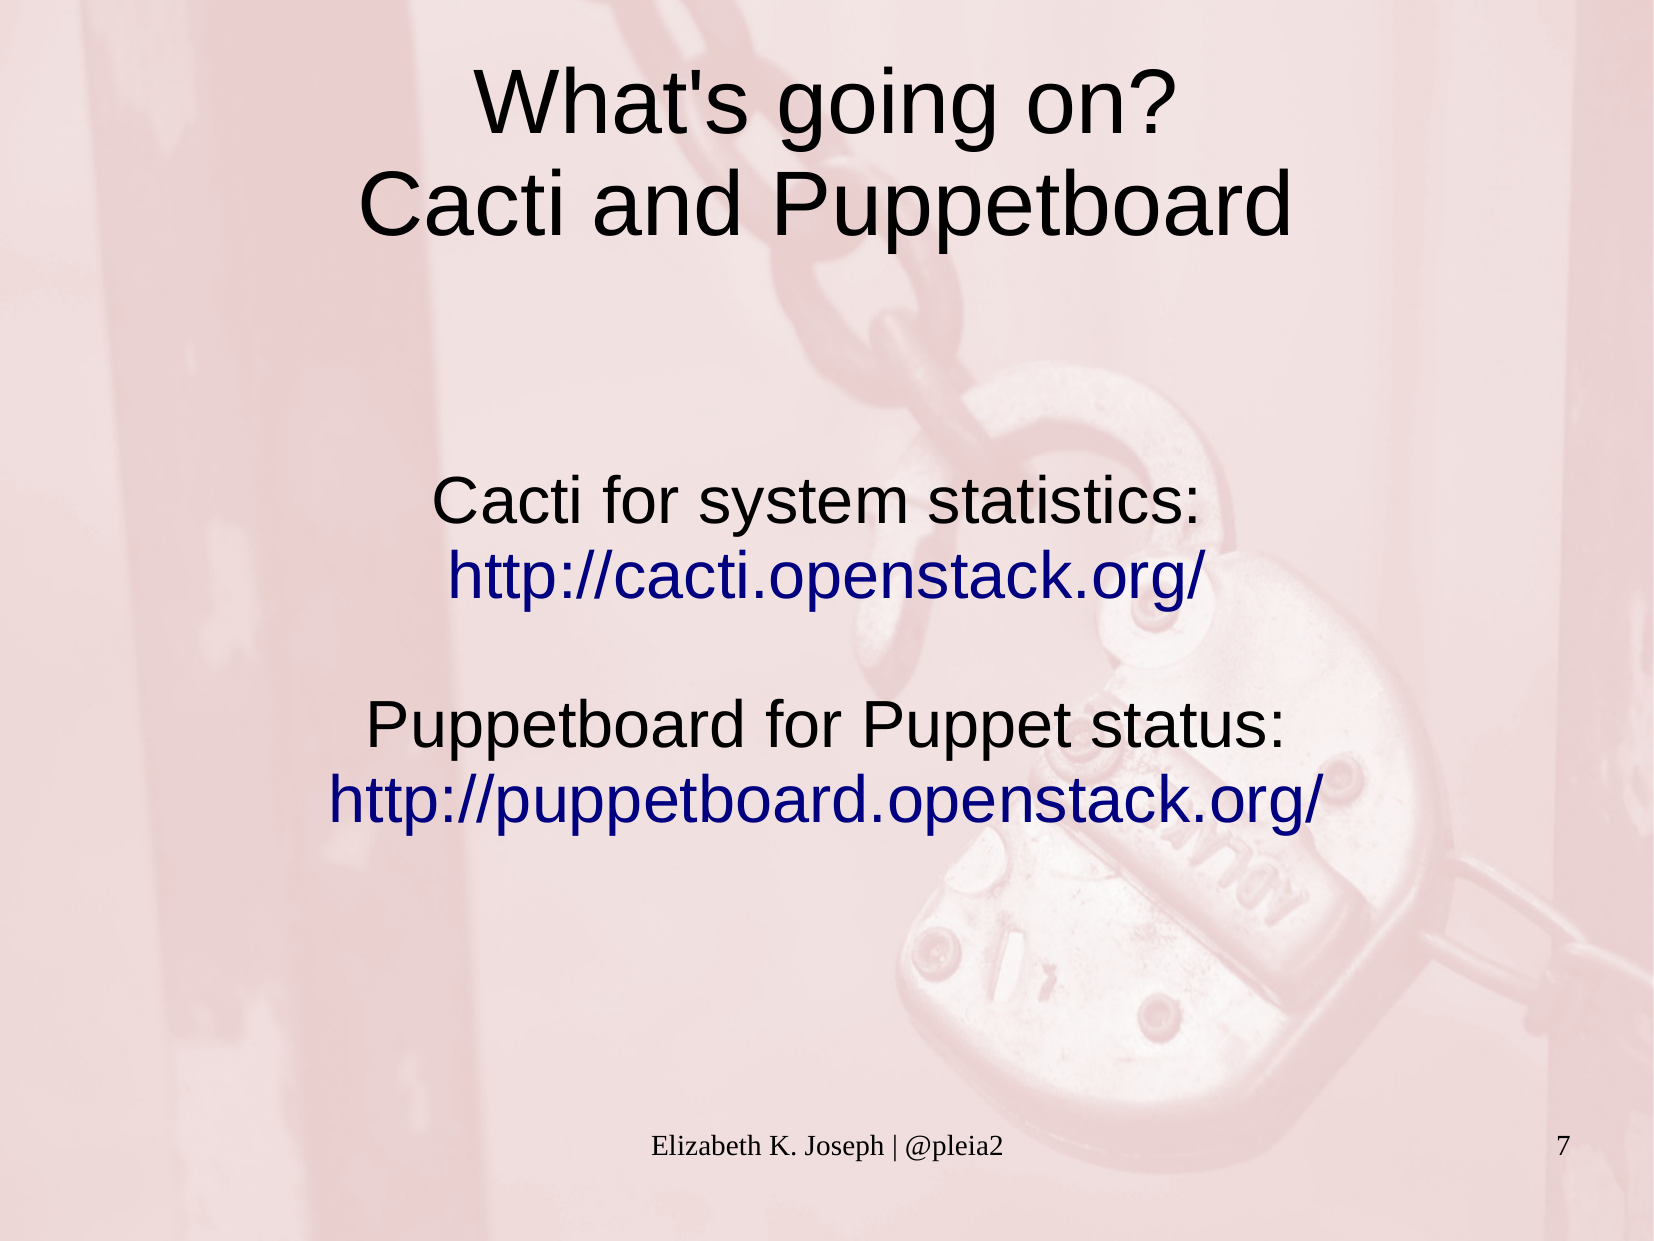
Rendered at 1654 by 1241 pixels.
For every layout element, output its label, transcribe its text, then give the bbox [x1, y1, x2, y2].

subtitle Cacti for system statistics: http://cacti.openstack.org/ Puppetboard for Puppet status: http://puppetboard.openstack.org/ [82, 290, 1571, 1010]
title What's going on? Cacti and Puppetboard [82, 49, 1571, 257]
picture [0, 0, 1654, 1241]
